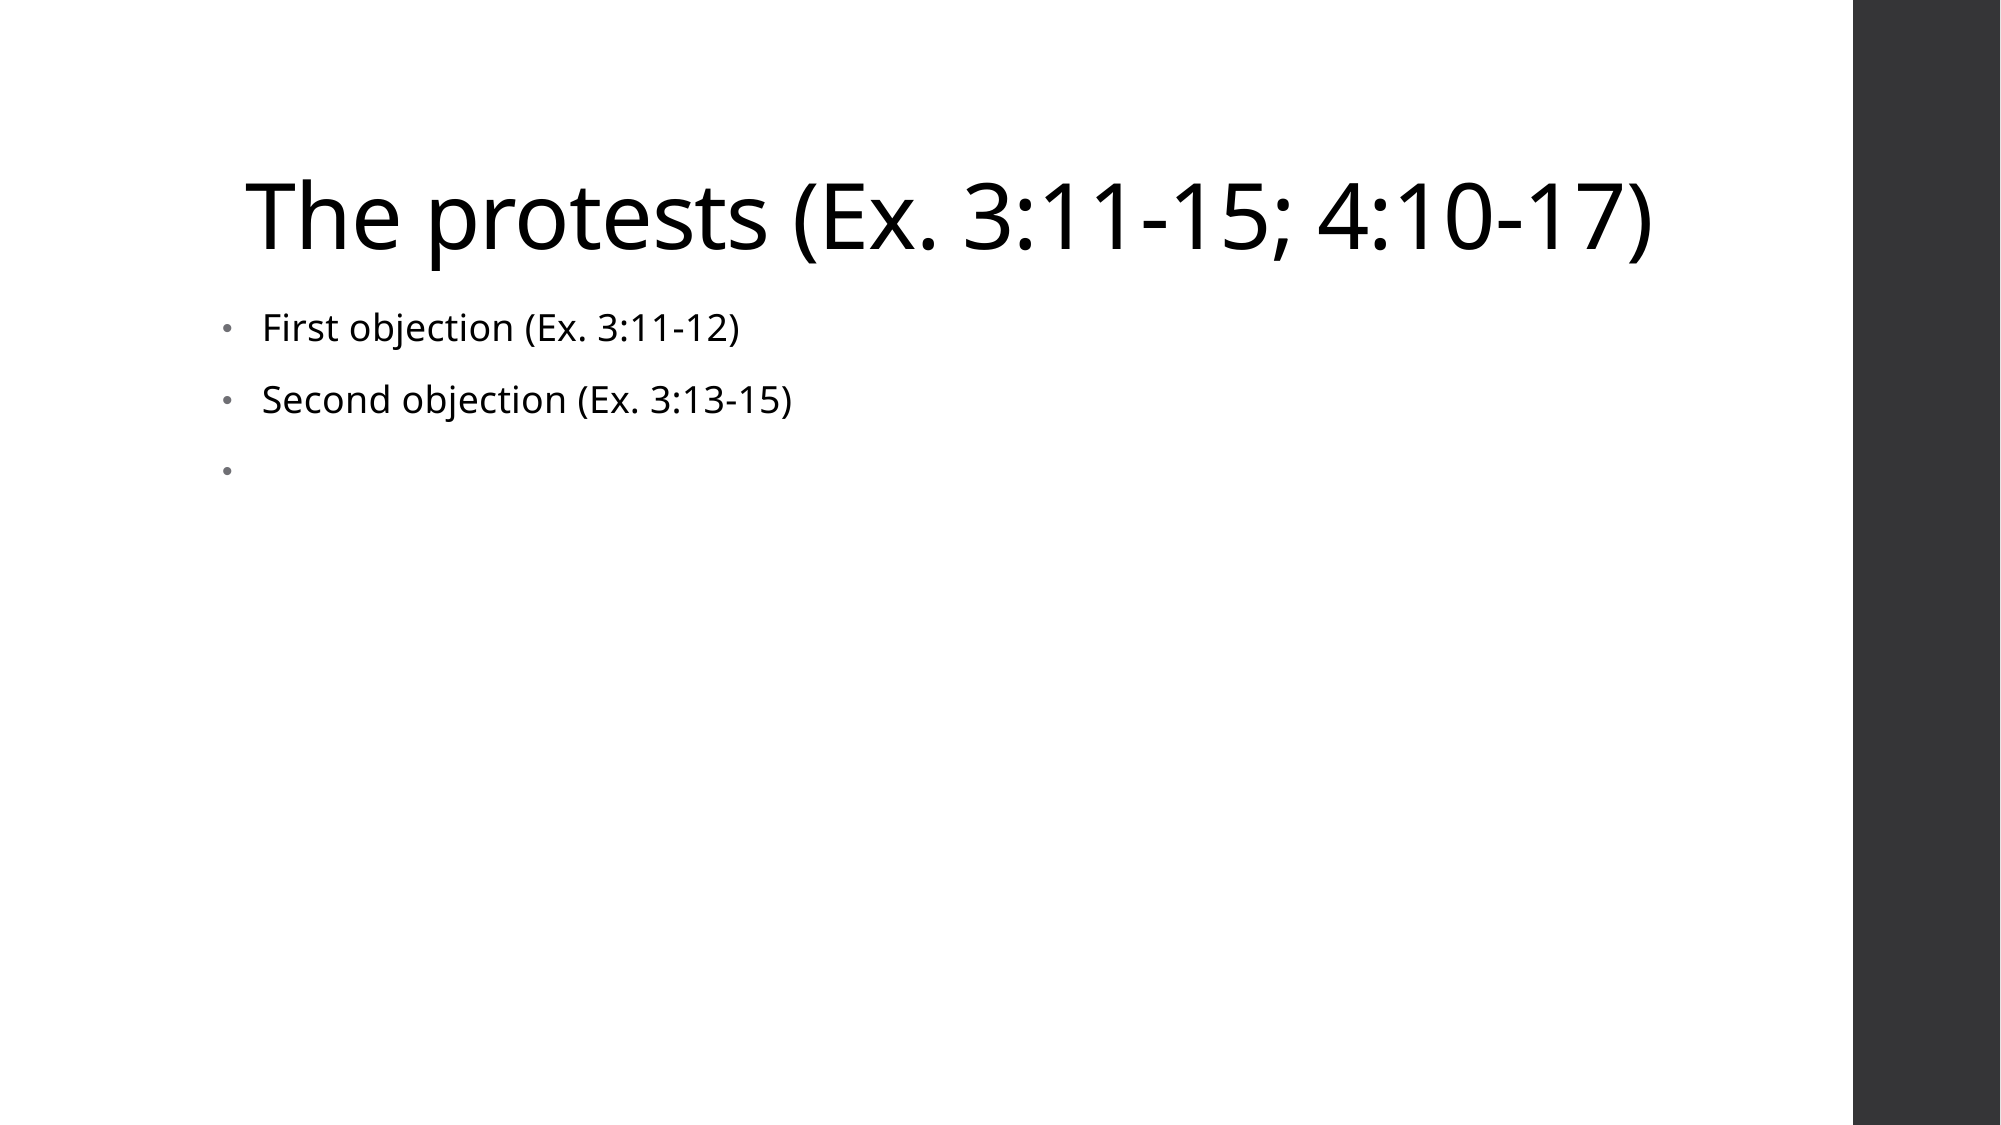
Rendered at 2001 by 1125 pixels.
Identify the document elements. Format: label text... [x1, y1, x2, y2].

title The protests (Ex. 3:11-15; 4:10-17) [206, 60, 1797, 278]
list First objection (Ex. 3:11-12) Second objection (Ex. 3:13-15) [206, 299, 1617, 1014]
